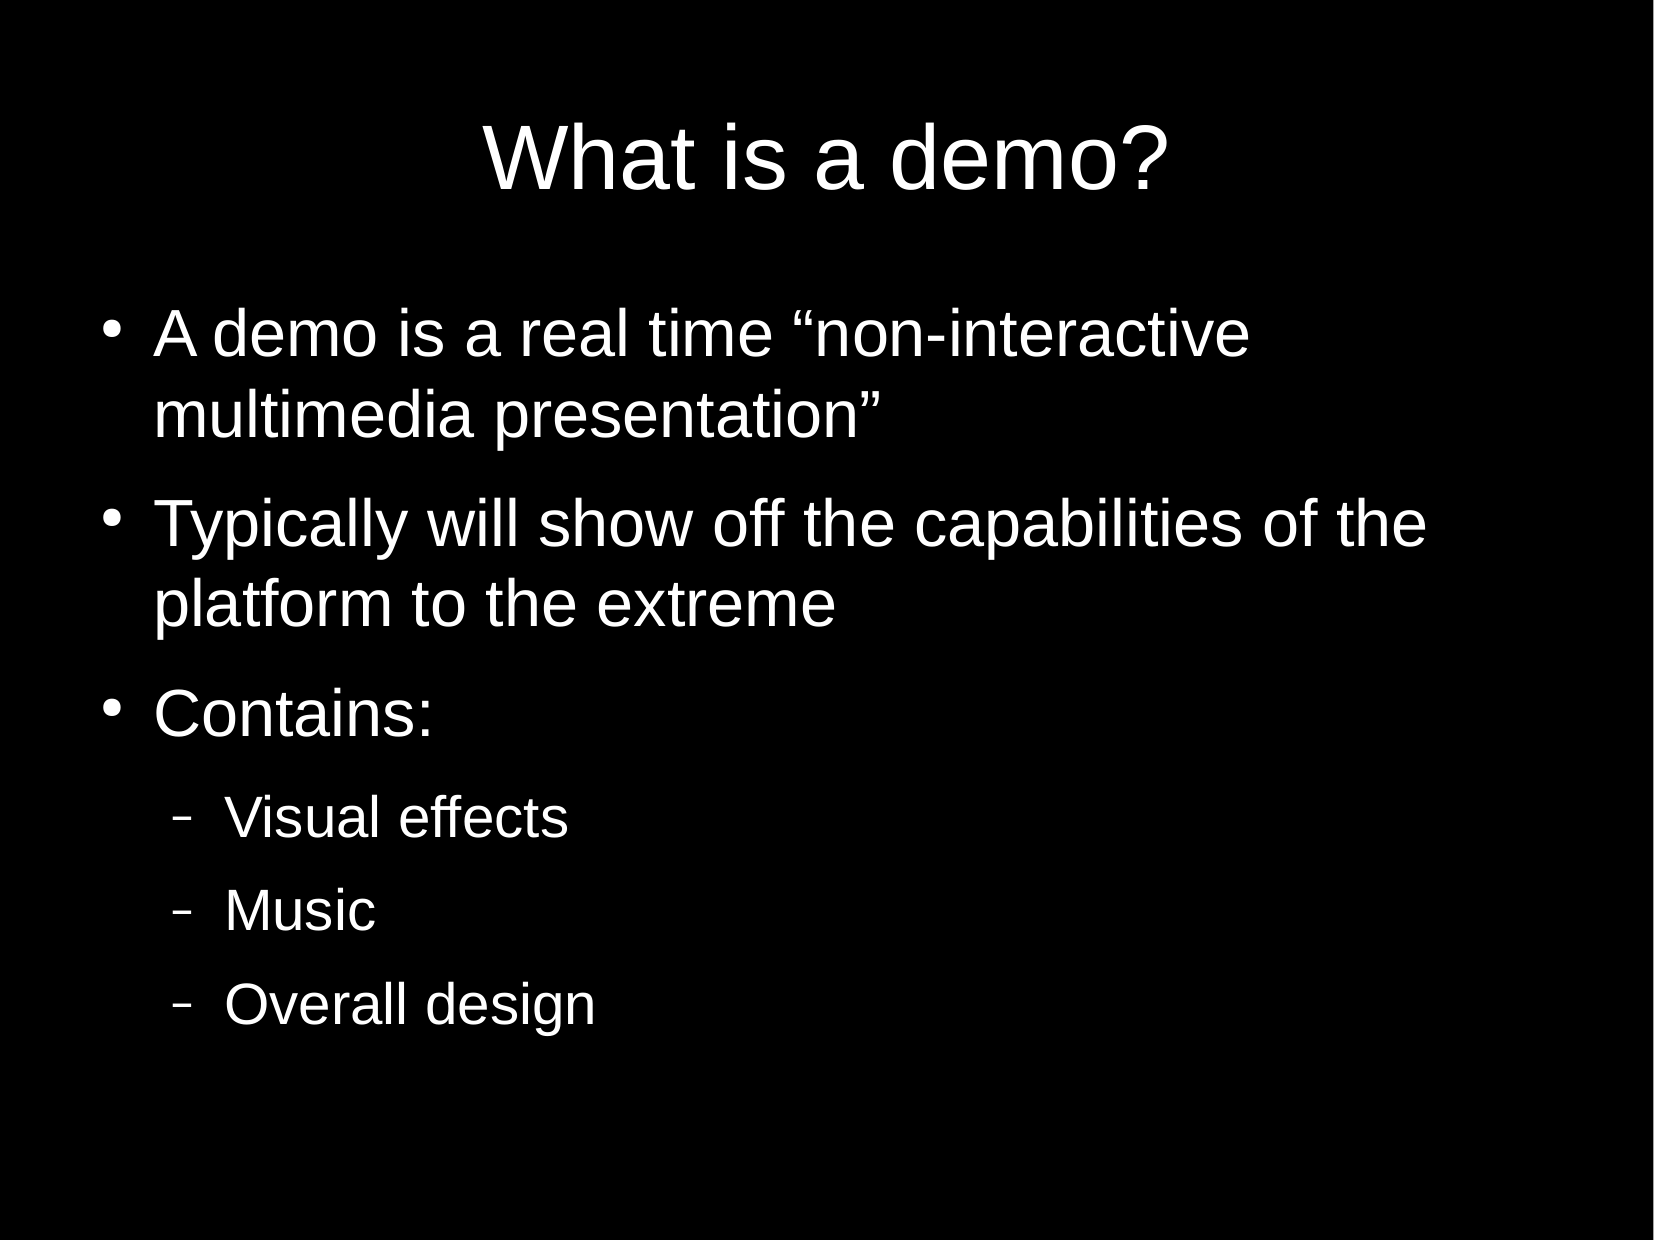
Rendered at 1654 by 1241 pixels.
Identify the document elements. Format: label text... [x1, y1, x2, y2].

title What is a demo? [82, 49, 1571, 257]
list A demo is a real time “non-interactive multimedia presentation” Typically will show off the capabilities of the platform to the extreme Contains: Visual effects Music Overall design [82, 290, 1571, 1109]
